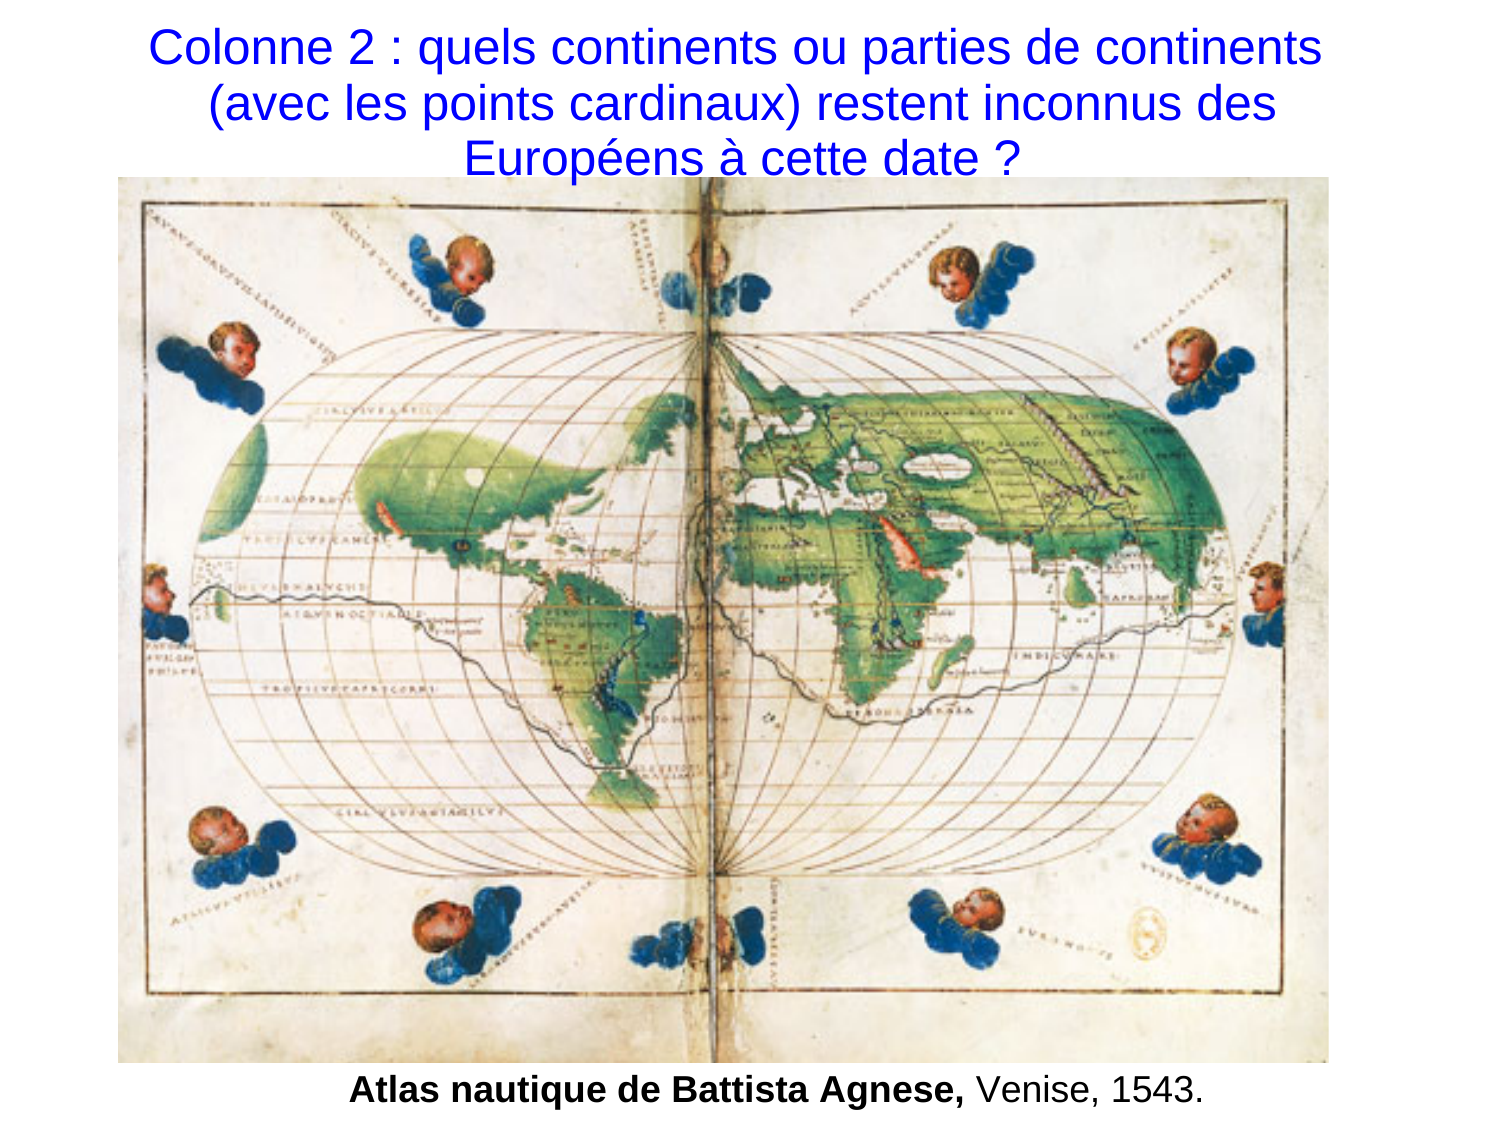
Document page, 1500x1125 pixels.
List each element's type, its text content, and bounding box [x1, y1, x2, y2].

title Colonne 2 : quels continents ou parties de continents (avec les points cardinaux) restent inconnus des Européens à cette date ? [67, 11, 1418, 194]
text_box Atlas nautique de Battista Agnese, Venise, 1543. [283, 1057, 1270, 1118]
picture [118, 194, 1329, 1063]
